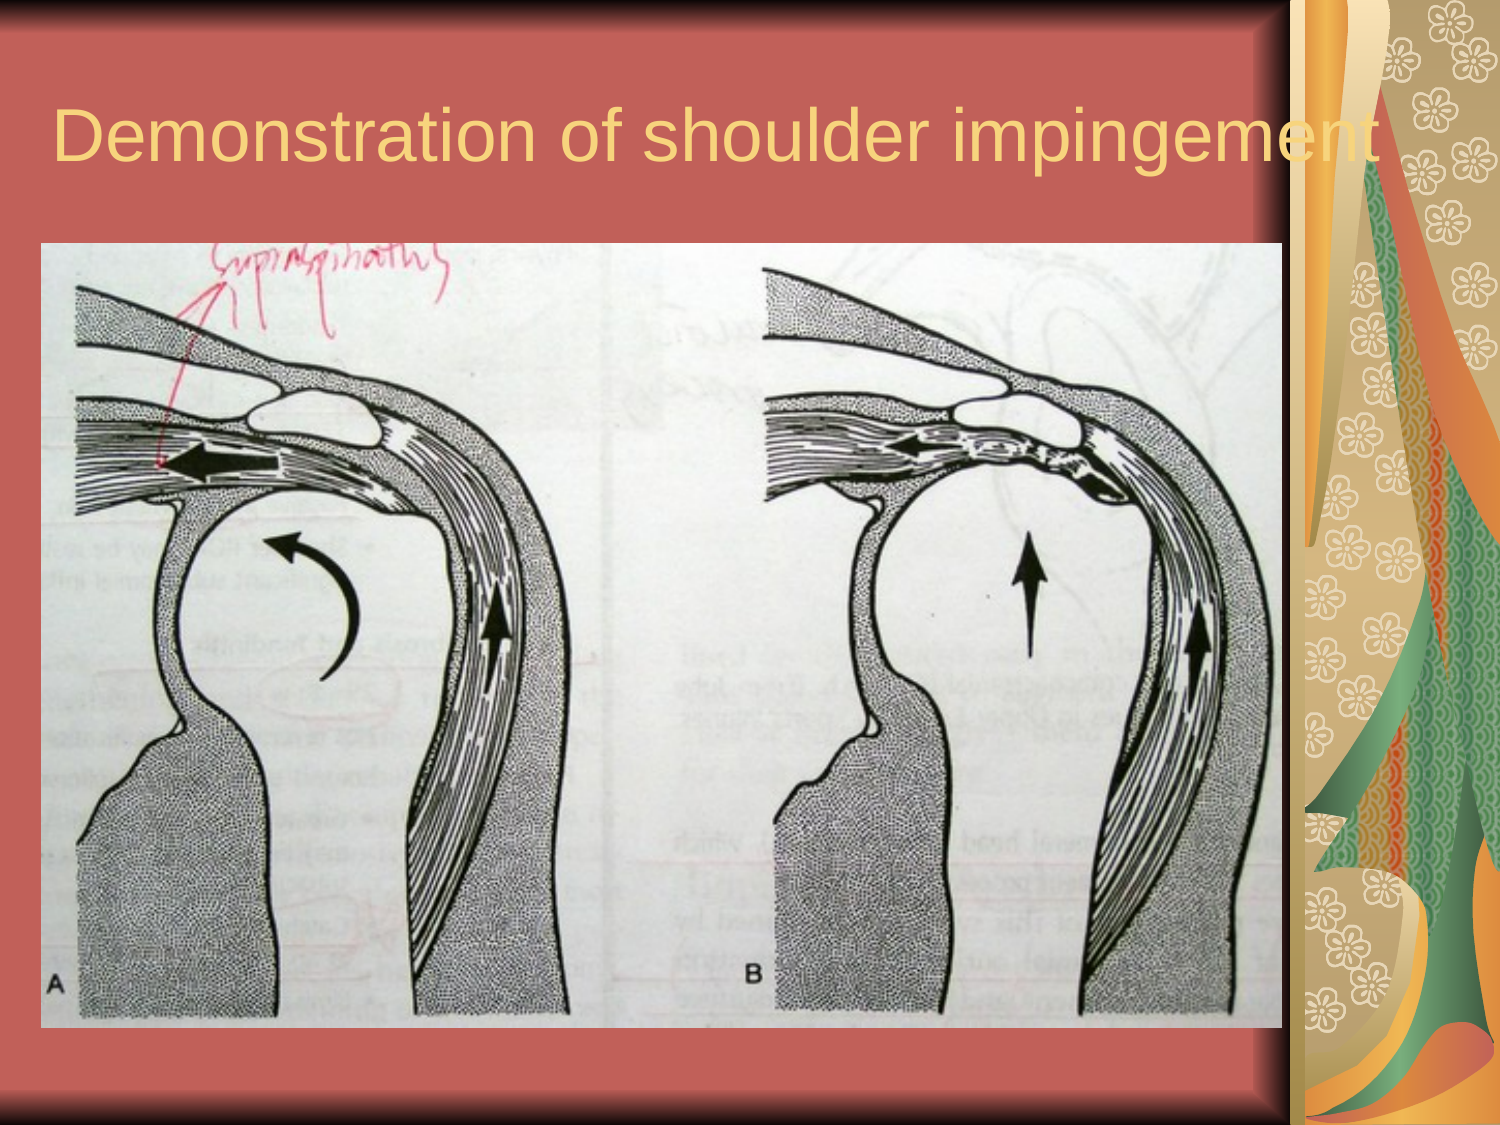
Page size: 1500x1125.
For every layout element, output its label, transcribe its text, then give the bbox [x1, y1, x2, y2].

picture [41, 243, 1282, 1028]
title Demonstration of shoulder impingement [35, 37, 1500, 225]
